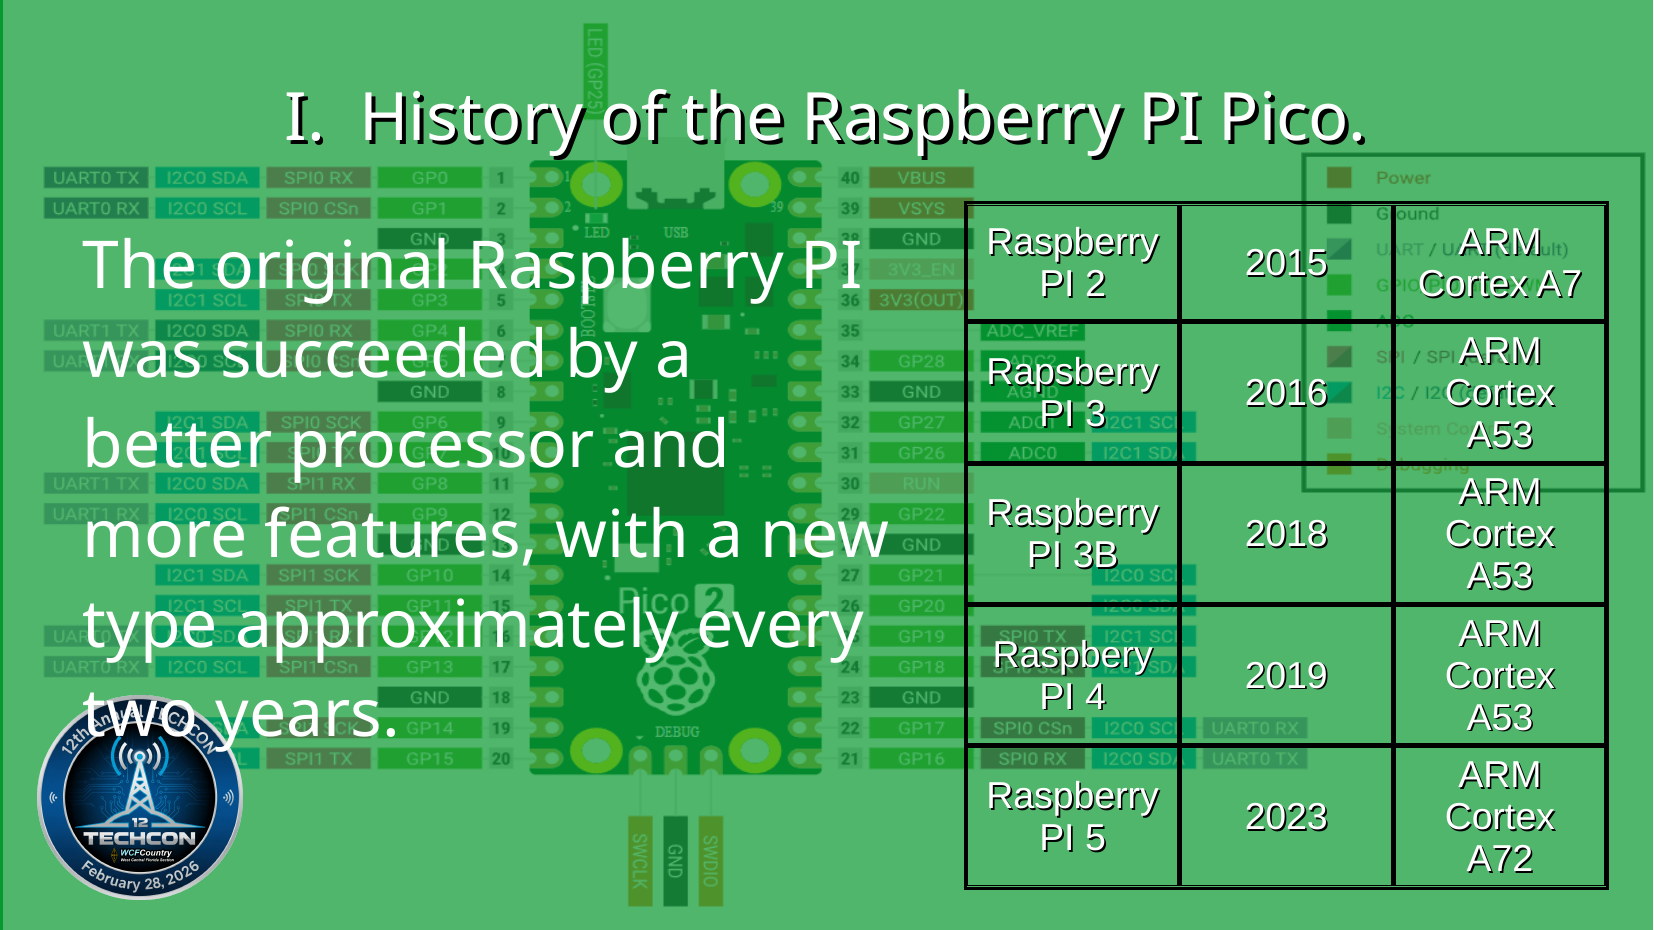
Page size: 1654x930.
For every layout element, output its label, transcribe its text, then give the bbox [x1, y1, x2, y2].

table_cell ARM Cortex A53 [1396, 324, 1604, 461]
picture [37, 695, 243, 900]
table_cell 2019 [1182, 607, 1391, 743]
table_cell ARM Cortex A53 [1396, 466, 1604, 602]
table_cell Raspbery PI 4 [968, 607, 1177, 743]
table_header 2015 [1182, 206, 1391, 319]
table_cell Raspberry PI 5 [968, 748, 1177, 885]
table_cell Raspberry PI 3B [968, 466, 1177, 602]
table_header ARM Cortex A7 [1396, 206, 1604, 319]
table_cell 2023 [1182, 748, 1391, 885]
table_header Raspberry PI 2 [968, 206, 1177, 319]
table_cell 2016 [1182, 324, 1391, 461]
title I. History of the Raspberry PI Pico. [82, 37, 1571, 193]
table_cell ARM Cortex A72 [1396, 748, 1604, 885]
table_cell 2018 [1182, 466, 1391, 602]
list The original Raspberry PI was succeeded by a better processor and more features, with a new type approximately every two years. [82, 217, 901, 757]
table_cell Rapsberry PI 3 [968, 324, 1177, 461]
table_cell ARM Cortex A53 [1396, 607, 1604, 743]
